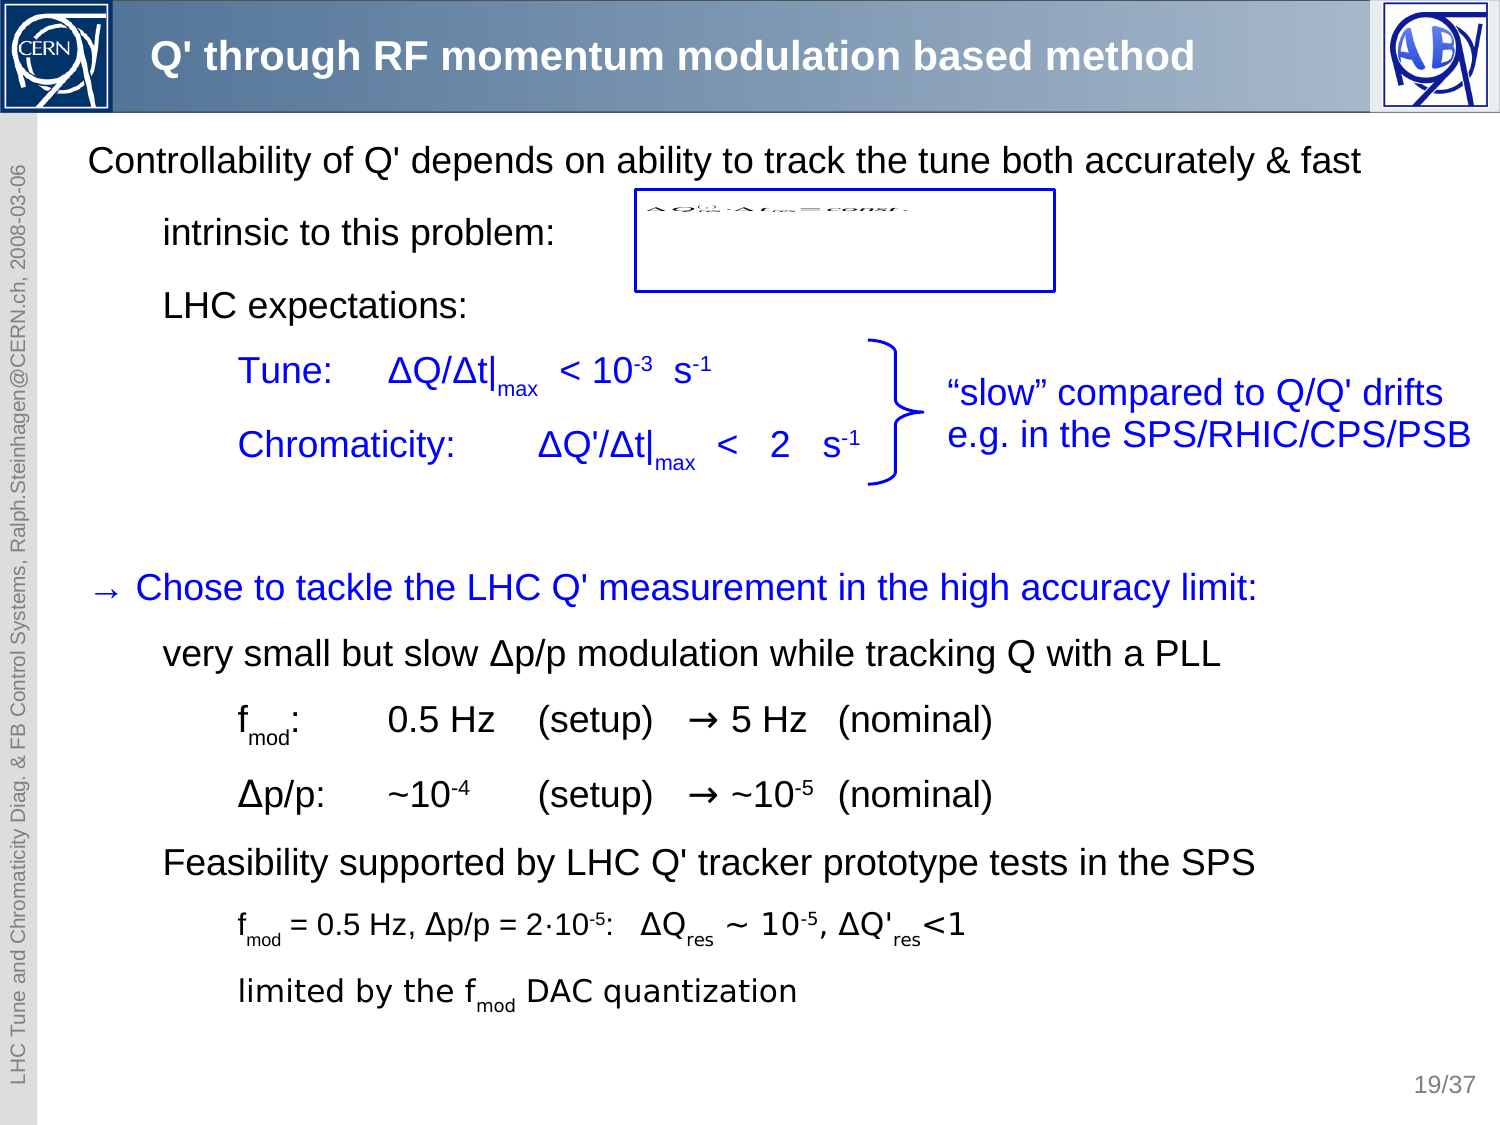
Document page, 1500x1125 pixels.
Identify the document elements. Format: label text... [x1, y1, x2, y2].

picture [0, 0, 113, 113]
chart [637, 205, 1035, 271]
text_box “slow” compared to Q/Q' drifts e.g. in the SPS/RHIC/CPS/PSB [932, 364, 1488, 472]
list Controllability of Q' depends on ability to track the tune both accurately & fast intrinsic to this problem: LHC expectations: Tune: ΔQ/Δt|max < 10-3 s-1 Chromaticity: ΔQ'/Δt|max < 2 s-1 → Chose to tackle the LHC Q' measurement in the high accuracy limit: very small but slow Δp/p modulation while tracking Q with a PLL fmod: 0.5 Hz (setup) → 5 Hz (nominal) Δp/p: ~10-4 (setup) → ~10-5 (nominal) Feasibility supported by LHC Q' tracker prototype tests in the SPS fmod = 0.5 Hz, Δp/p = 2·10-5: ΔQres ~ 10-5, ΔQ'res<1 limited by the fmod DAC quantization [87, 137, 1438, 1055]
picture [1382, 1, 1489, 108]
title Q' through RF momentum modulation based method [150, 7, 1201, 106]
